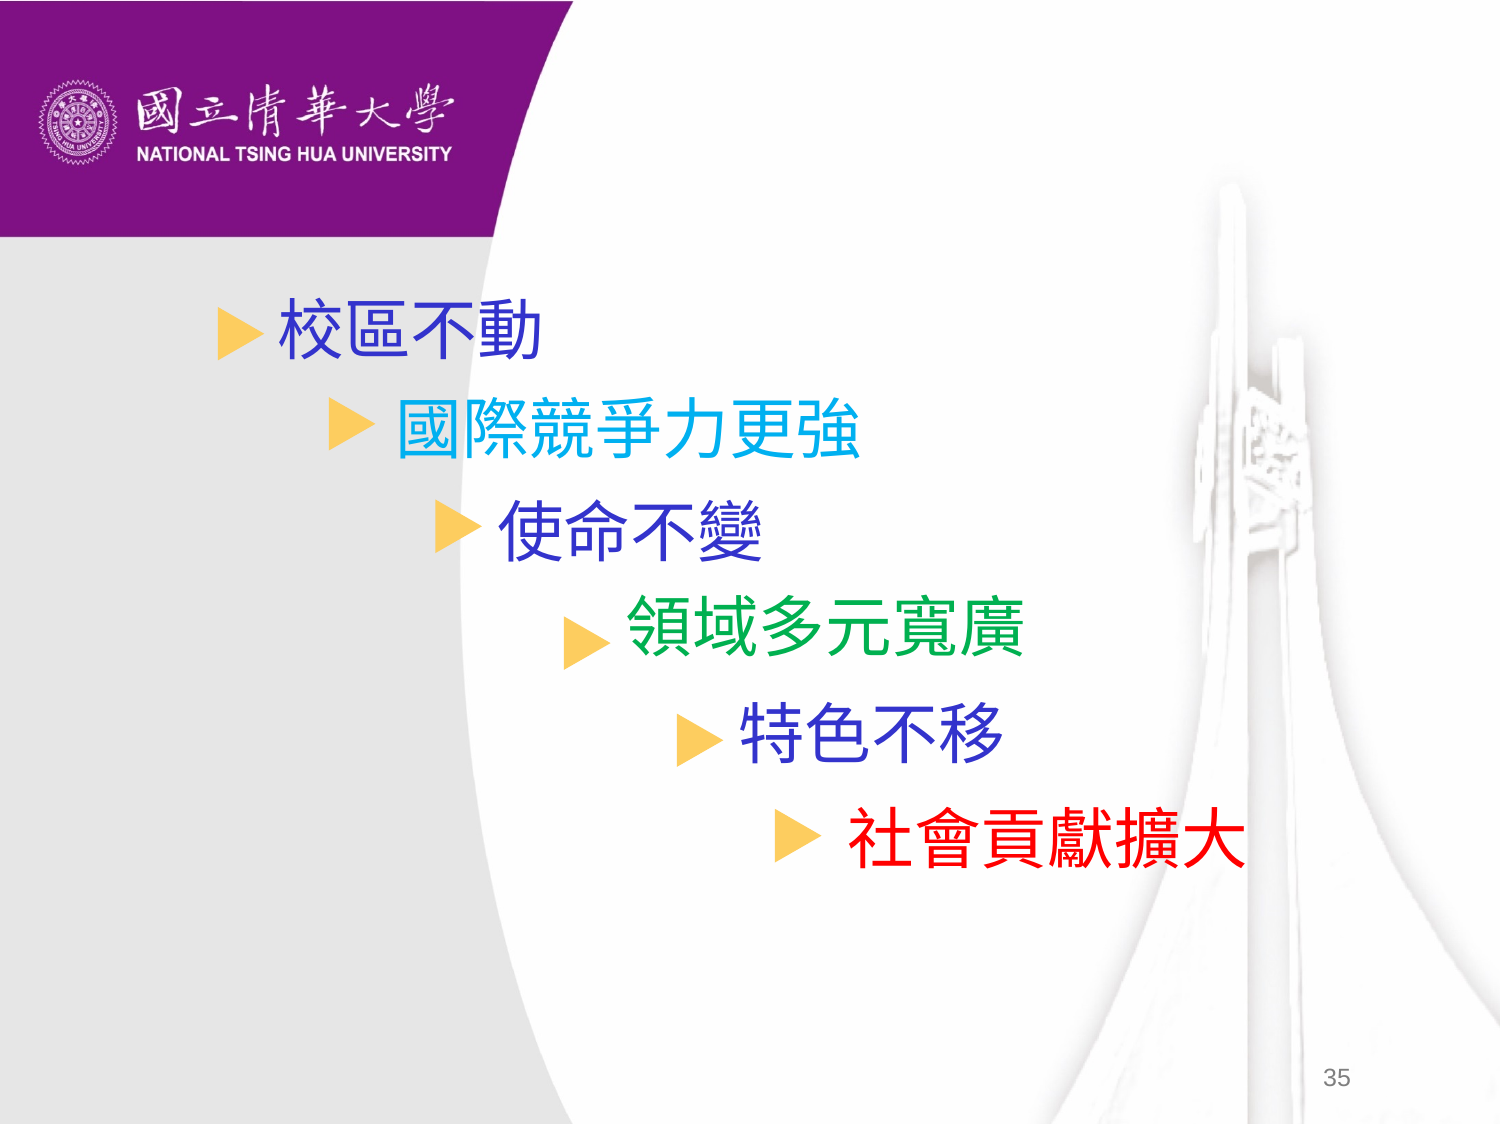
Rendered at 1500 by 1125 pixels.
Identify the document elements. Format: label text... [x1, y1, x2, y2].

text_box 特色不移 [723, 684, 1260, 781]
text_box 使命不變 [482, 481, 1018, 577]
text_box [676, 713, 723, 767]
text_box [328, 397, 376, 451]
text_box 校區不動 [262, 280, 1412, 376]
text_box 國際競爭力更強 [380, 379, 917, 476]
text_box [217, 306, 262, 361]
text_box [774, 808, 822, 863]
text_box 領域多元寬廣 [610, 577, 1147, 673]
text_box [563, 616, 611, 670]
text_box 社會貢獻擴大 [832, 789, 1369, 886]
text_box [435, 499, 482, 554]
text_box [1308, 1050, 1426, 1103]
